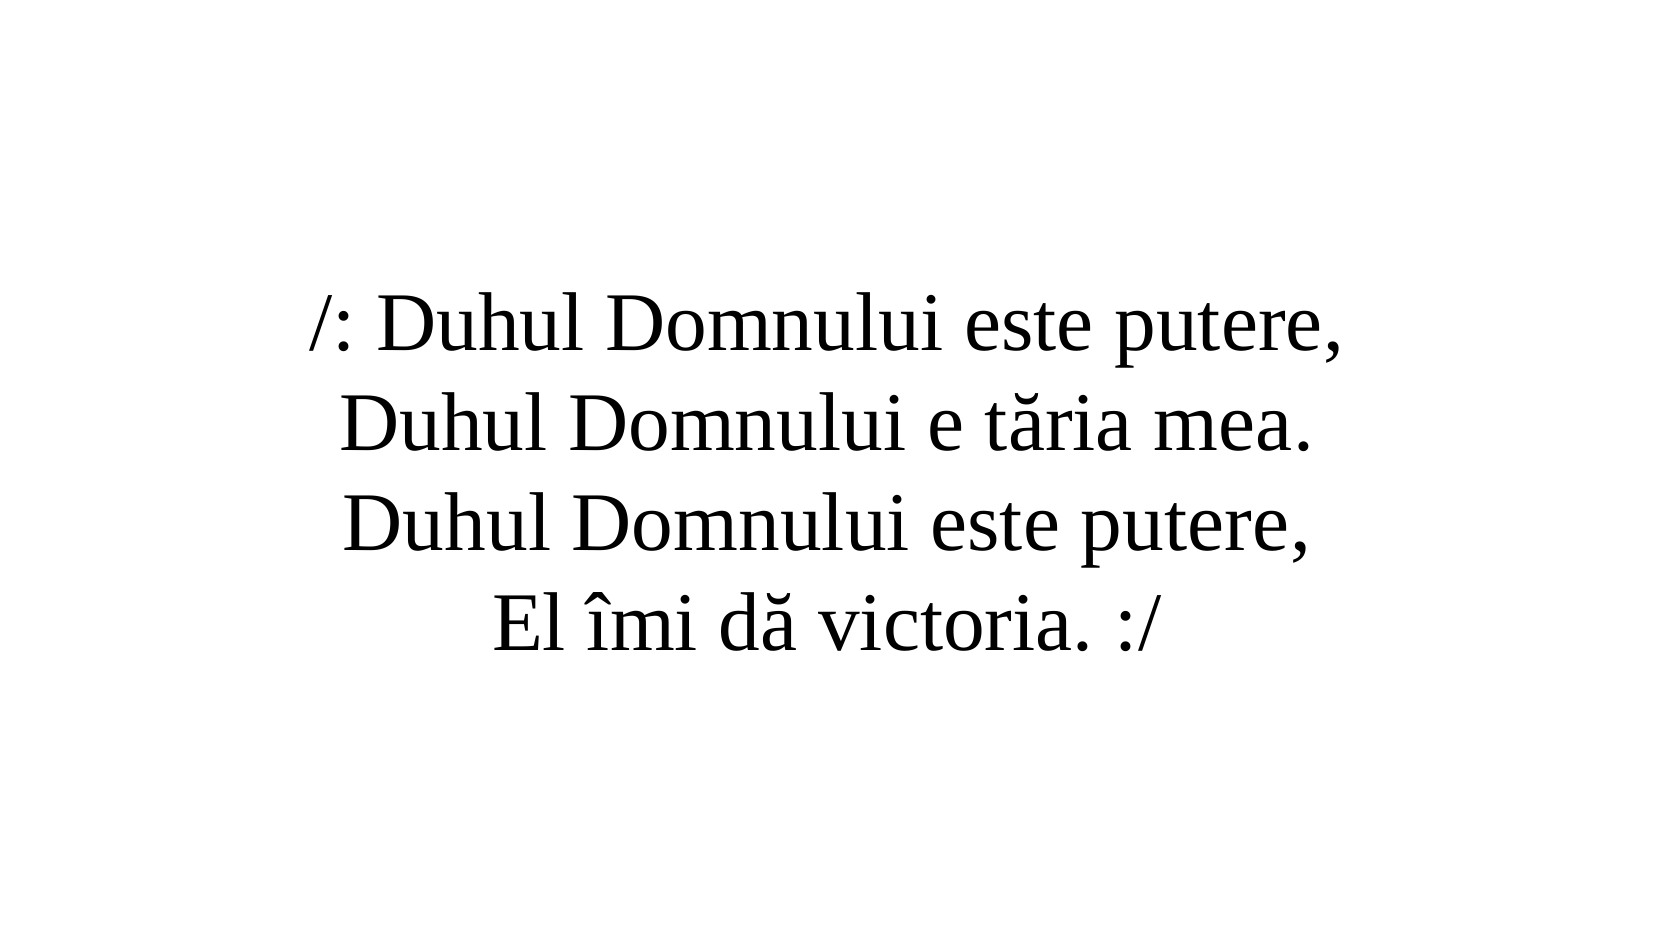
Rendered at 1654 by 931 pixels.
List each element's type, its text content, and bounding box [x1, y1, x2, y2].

subtitle /: Duhul Domnului este putere, Duhul Domnului e tăria mea. Duhul Domnului este putere, El îmi dă victoria. :/ [0, 259, 1654, 632]
